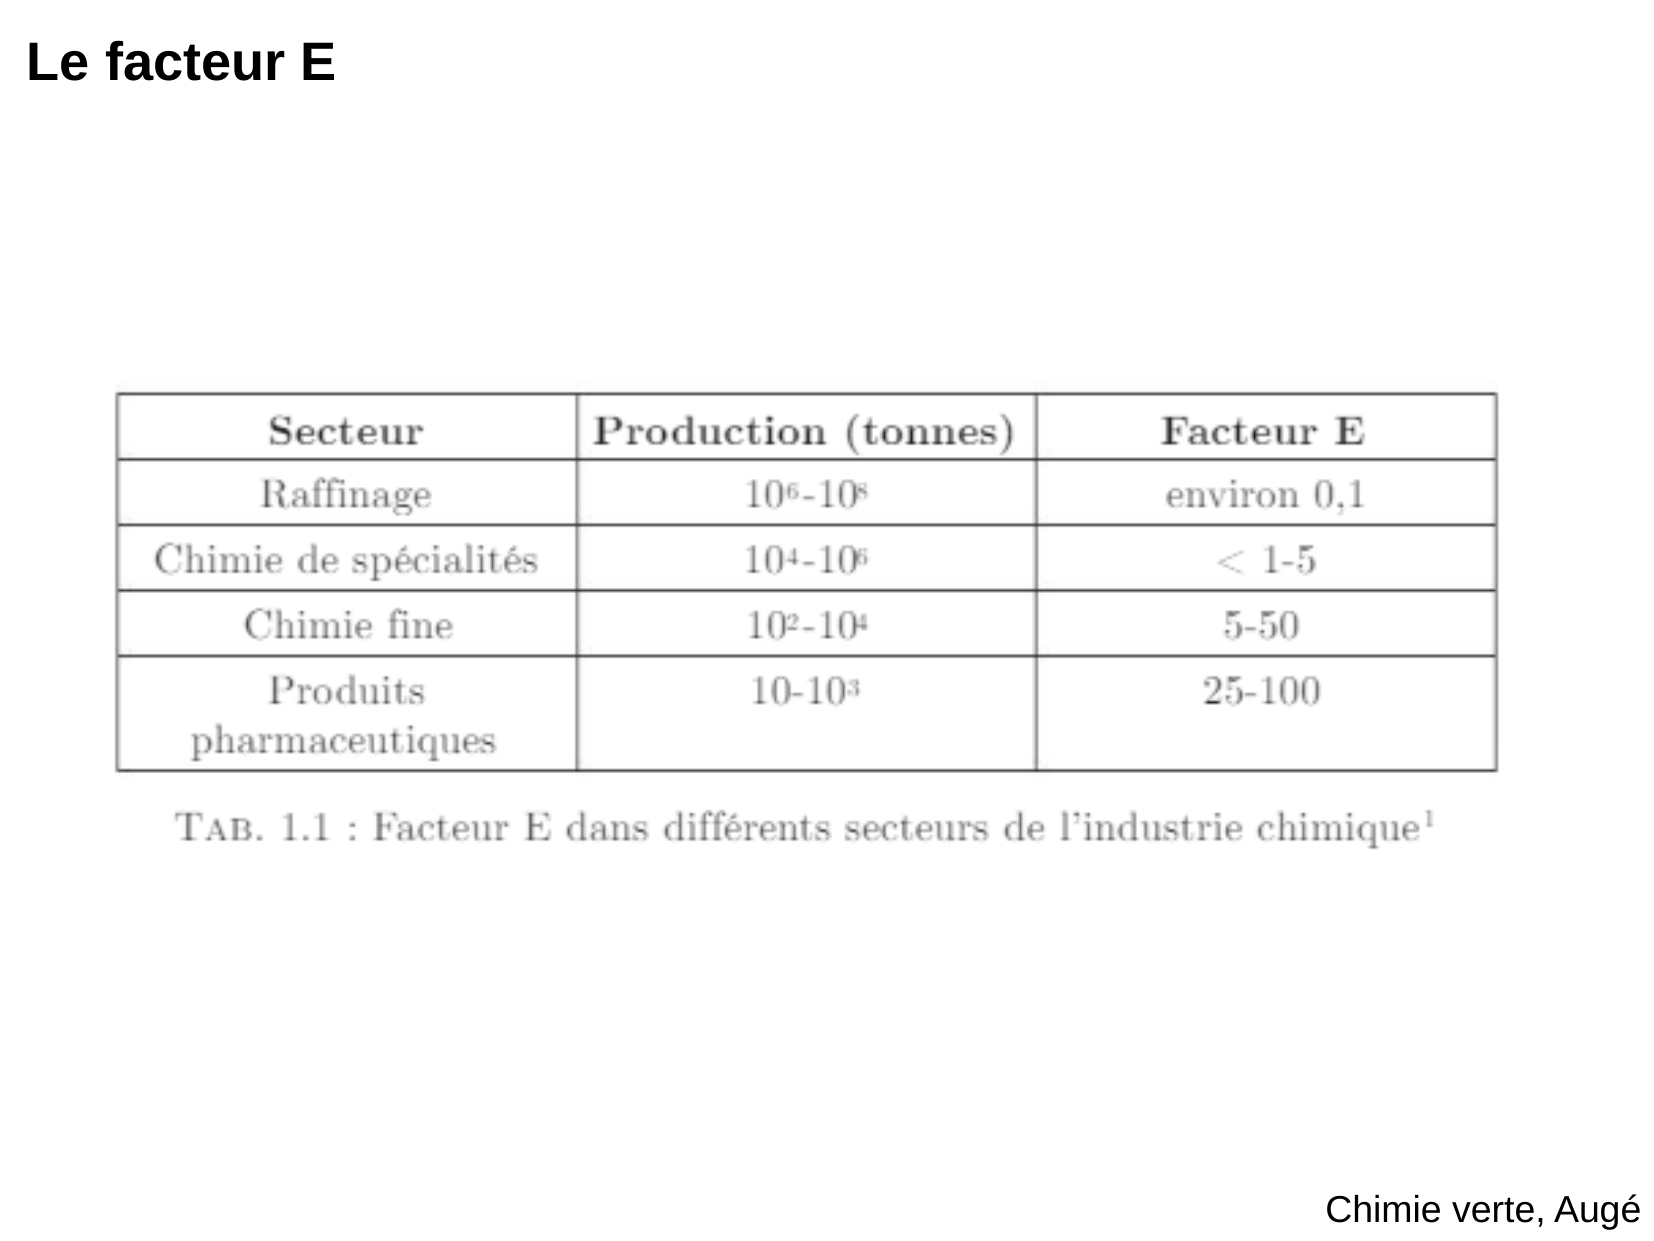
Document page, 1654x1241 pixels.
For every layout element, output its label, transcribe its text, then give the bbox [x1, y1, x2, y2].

text_box Le facteur E [11, 23, 993, 163]
picture [100, 377, 1518, 863]
text_box Chimie verte, Augé [1157, 1181, 1654, 1238]
